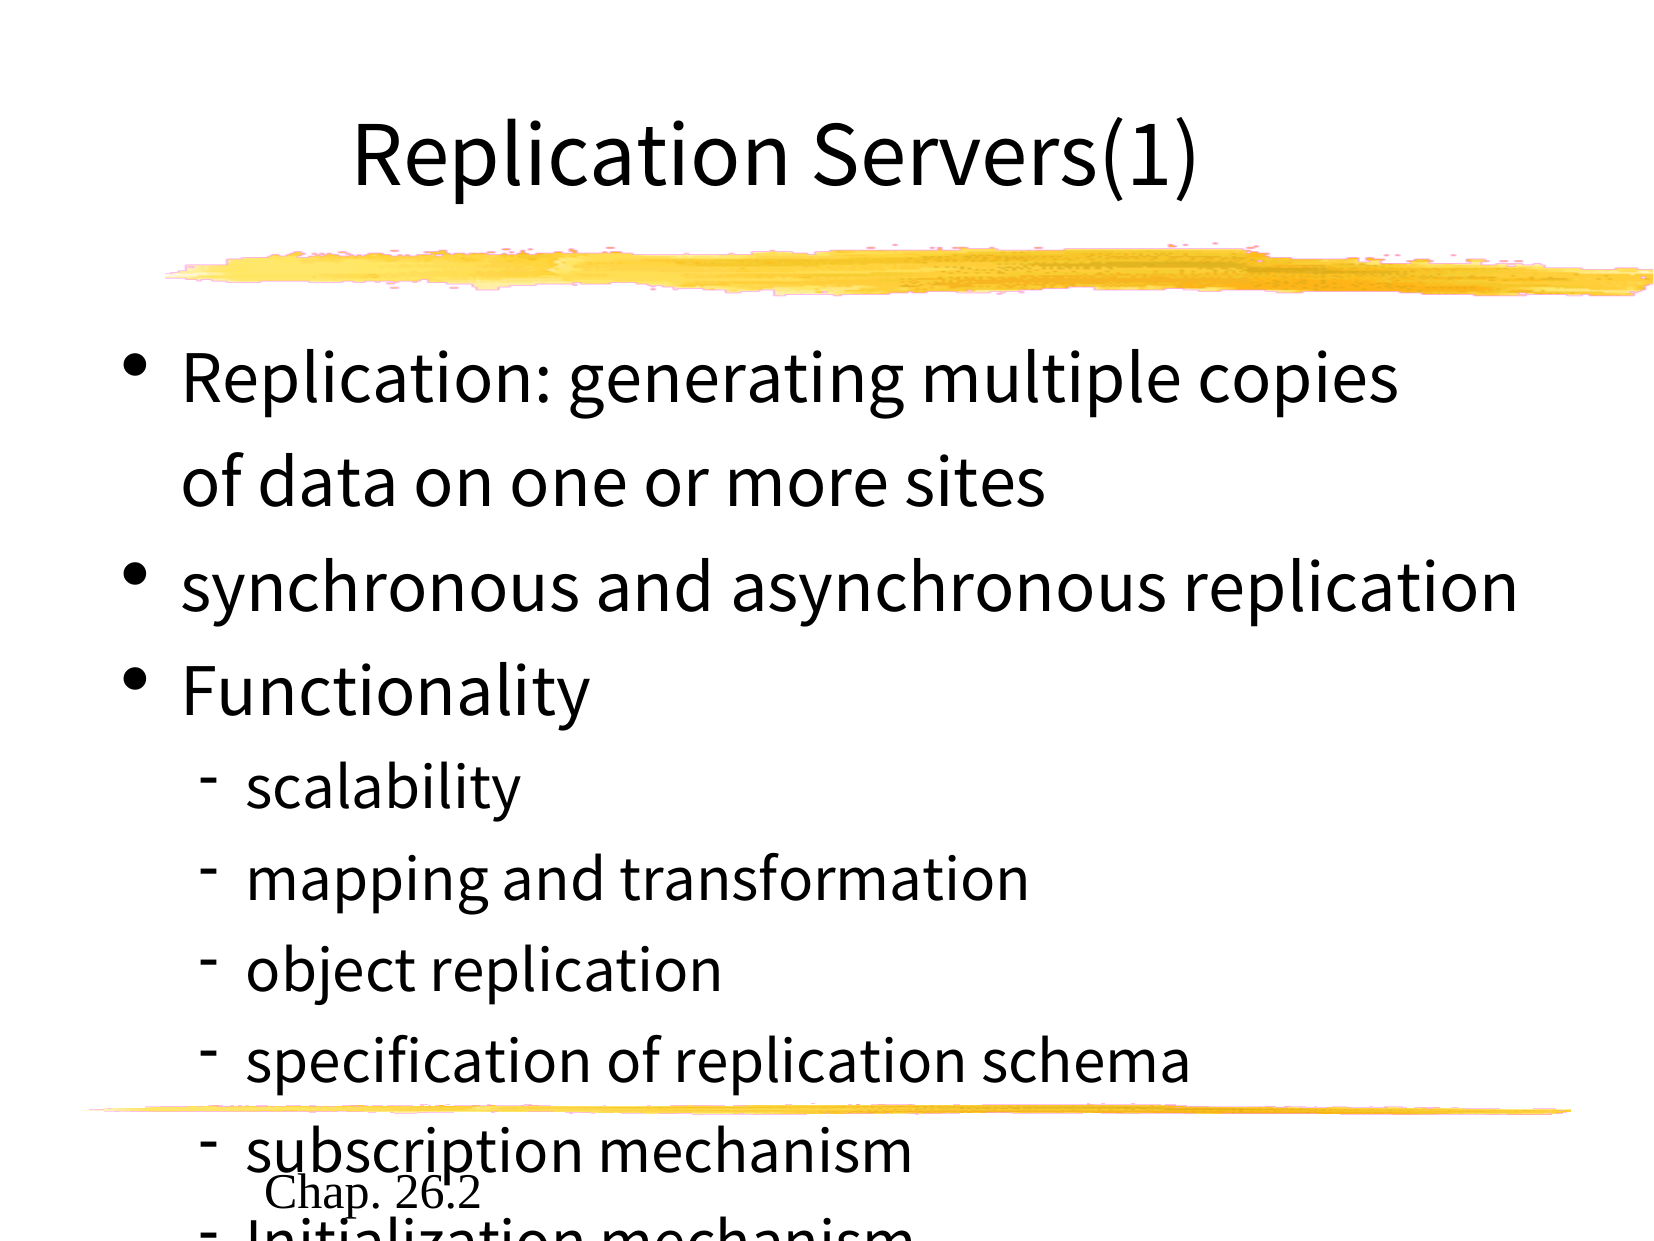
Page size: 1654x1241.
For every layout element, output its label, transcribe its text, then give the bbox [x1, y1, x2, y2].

title Replication Servers(1) [73, 39, 1479, 249]
picture [165, 237, 1654, 308]
list Replication: generating multiple copies of data on one or more sites synchronous and asynchronous replication Functionality scalability mapping and transformation object replication specification of replication schema subscription mechanism Initialization mechanism [124, 316, 1530, 1062]
text_box Chap. 26.2 [264, 1159, 483, 1215]
picture [82, 1102, 1571, 1117]
